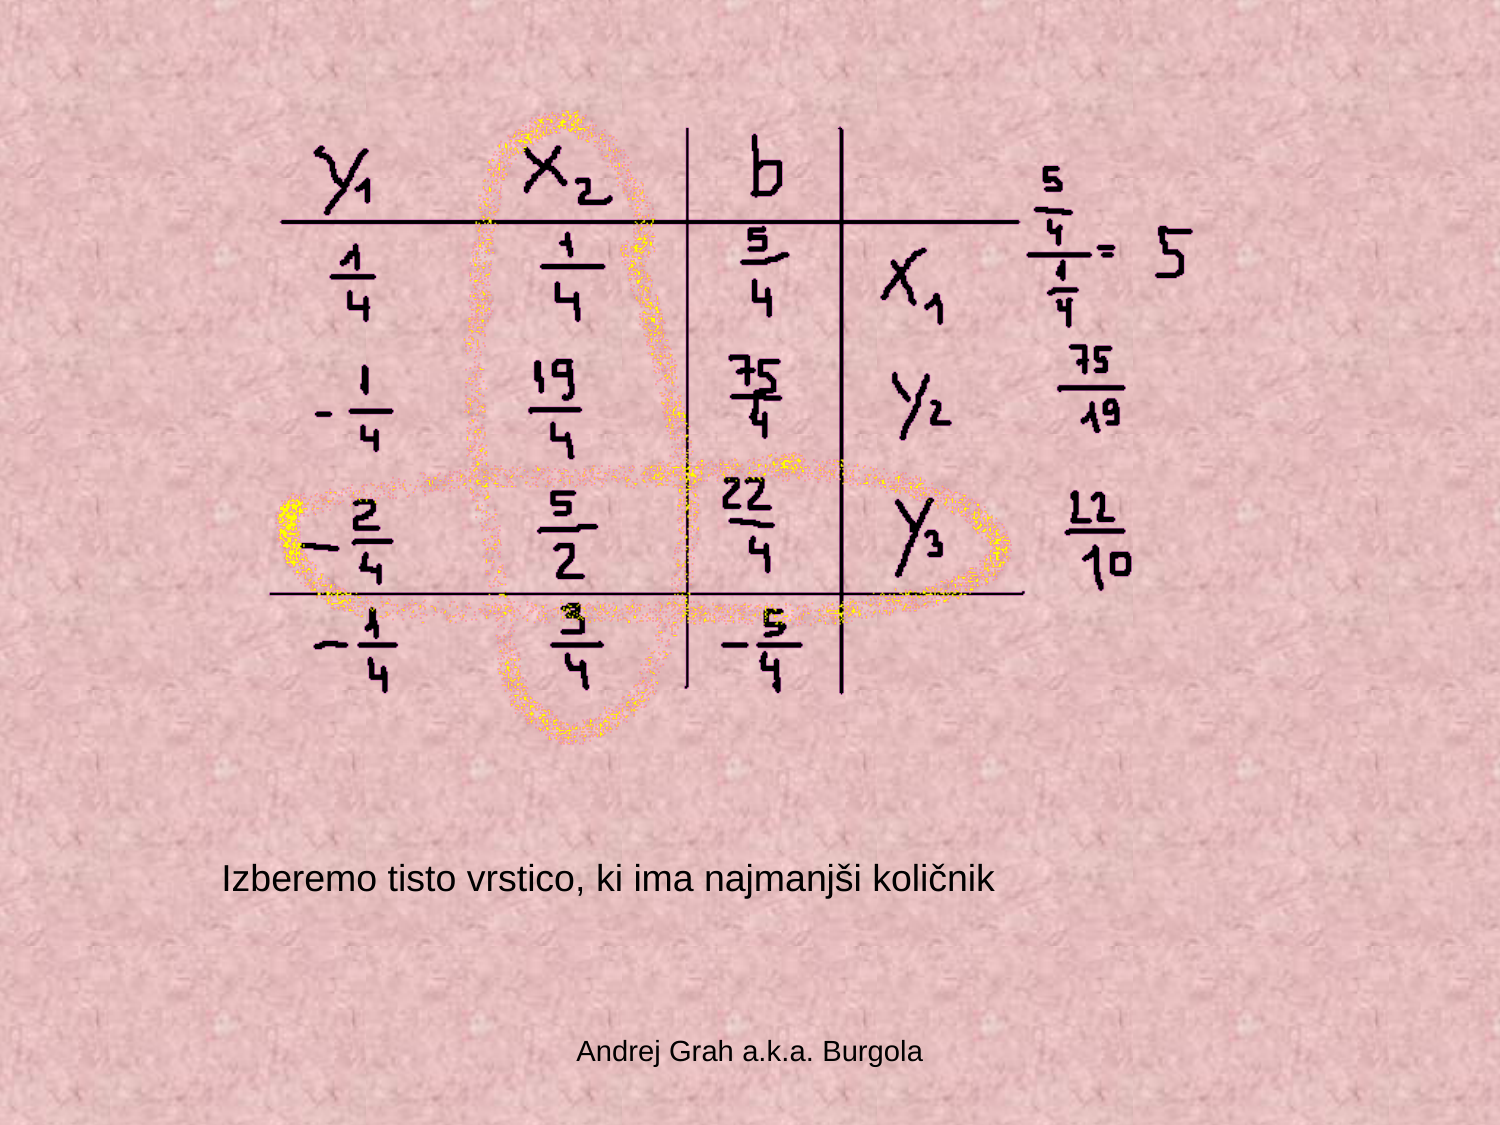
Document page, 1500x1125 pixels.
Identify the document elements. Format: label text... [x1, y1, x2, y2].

text_box Izberemo tisto vrstico, ki ima najmanjši količnik [206, 846, 1235, 907]
picture [0, 0, 1500, 1125]
text_box Andrej Grah a.k.a. Burgola [512, 1024, 988, 1103]
